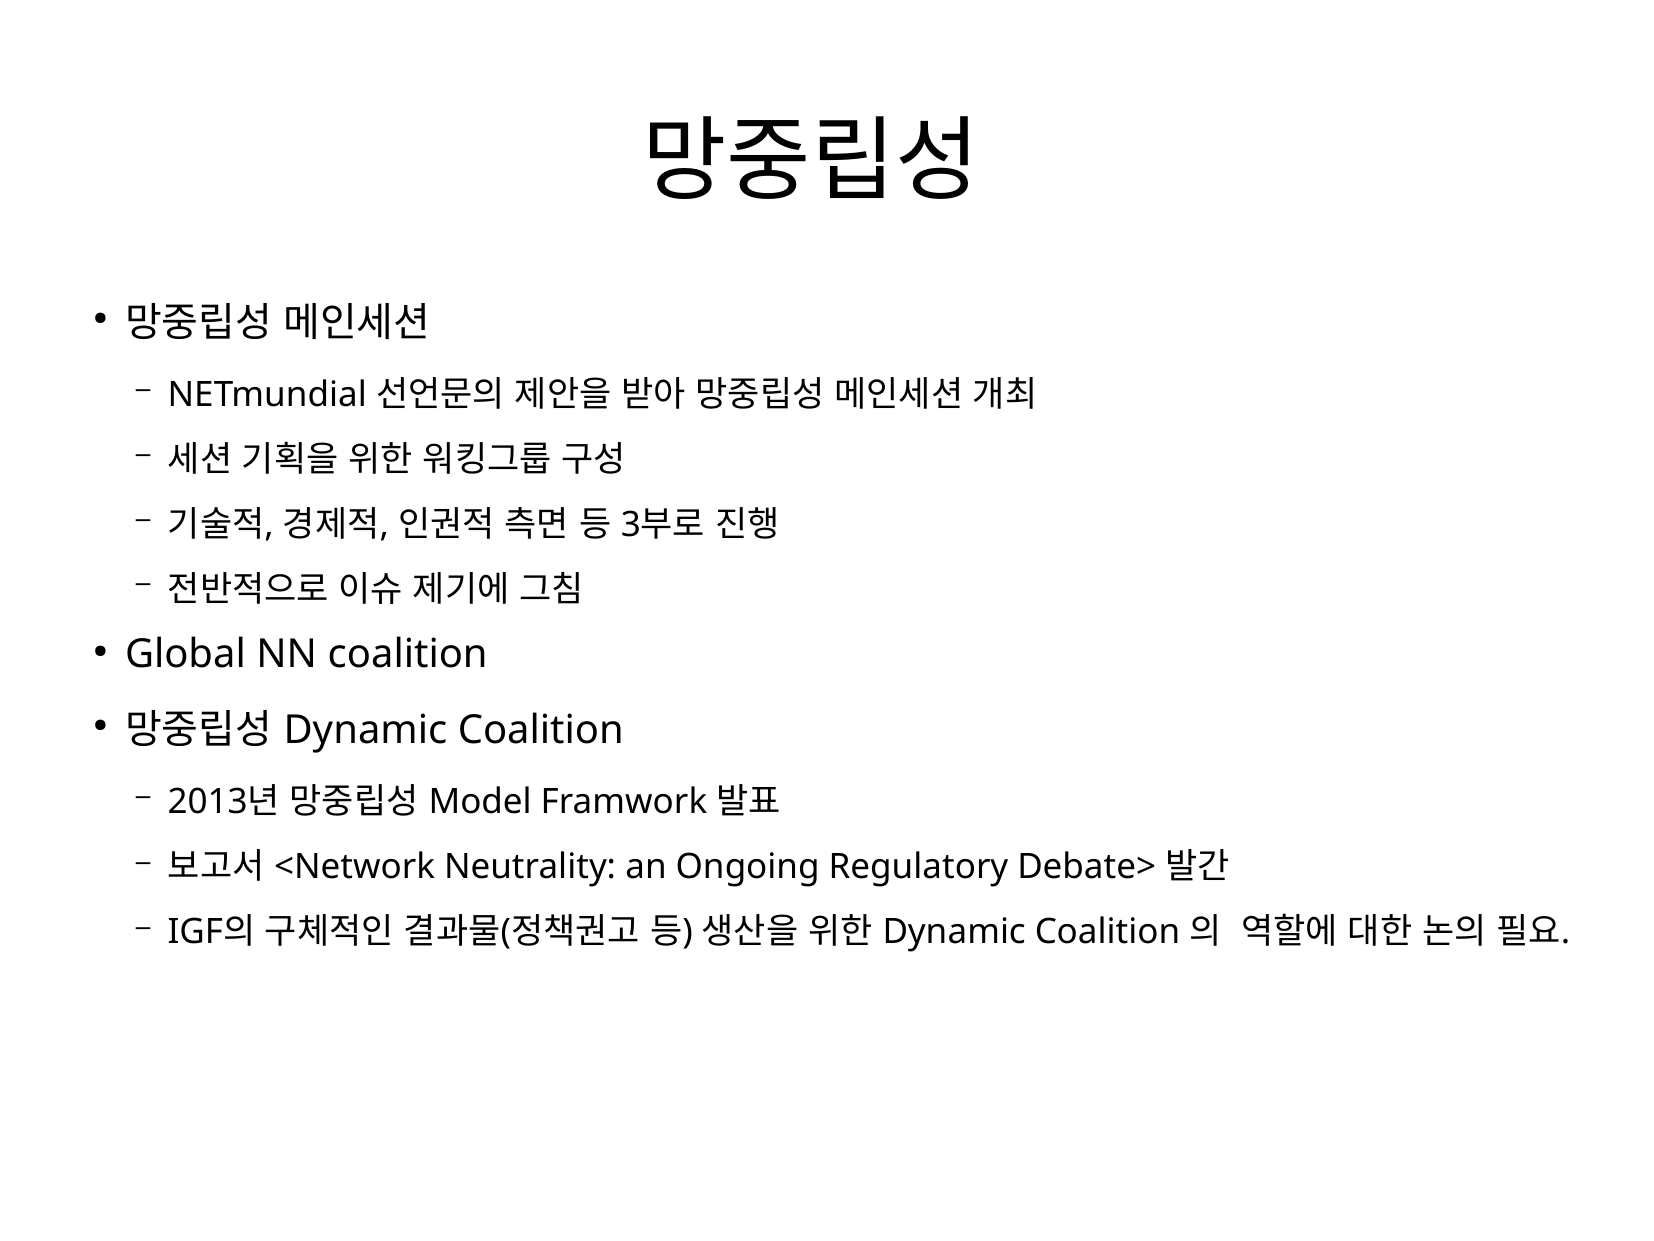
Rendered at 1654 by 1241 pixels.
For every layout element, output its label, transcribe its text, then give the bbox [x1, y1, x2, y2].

title 망중립성 [82, 49, 1571, 257]
list 망중립성 메인세션 NETmundial 선언문의 제안을 받아 망중립성 메인세션 개최 세션 기획을 위한 워킹그룹 구성 기술적, 경제적, 인권적 측면 등 3부로 진행 전반적으로 이슈 제기에 그침 Global NN coalition 망중립성 Dynamic Coalition 2013년 망중립성 Model Framwork 발표 보고서 <Network Neutrality: an Ongoing Regulatory Debate> 발간 IGF의 구체적인 결과물(정책권고 등) 생산을 위한 Dynamic Coalition 의 역할에 대한 논의 필요. [82, 290, 1571, 1010]
